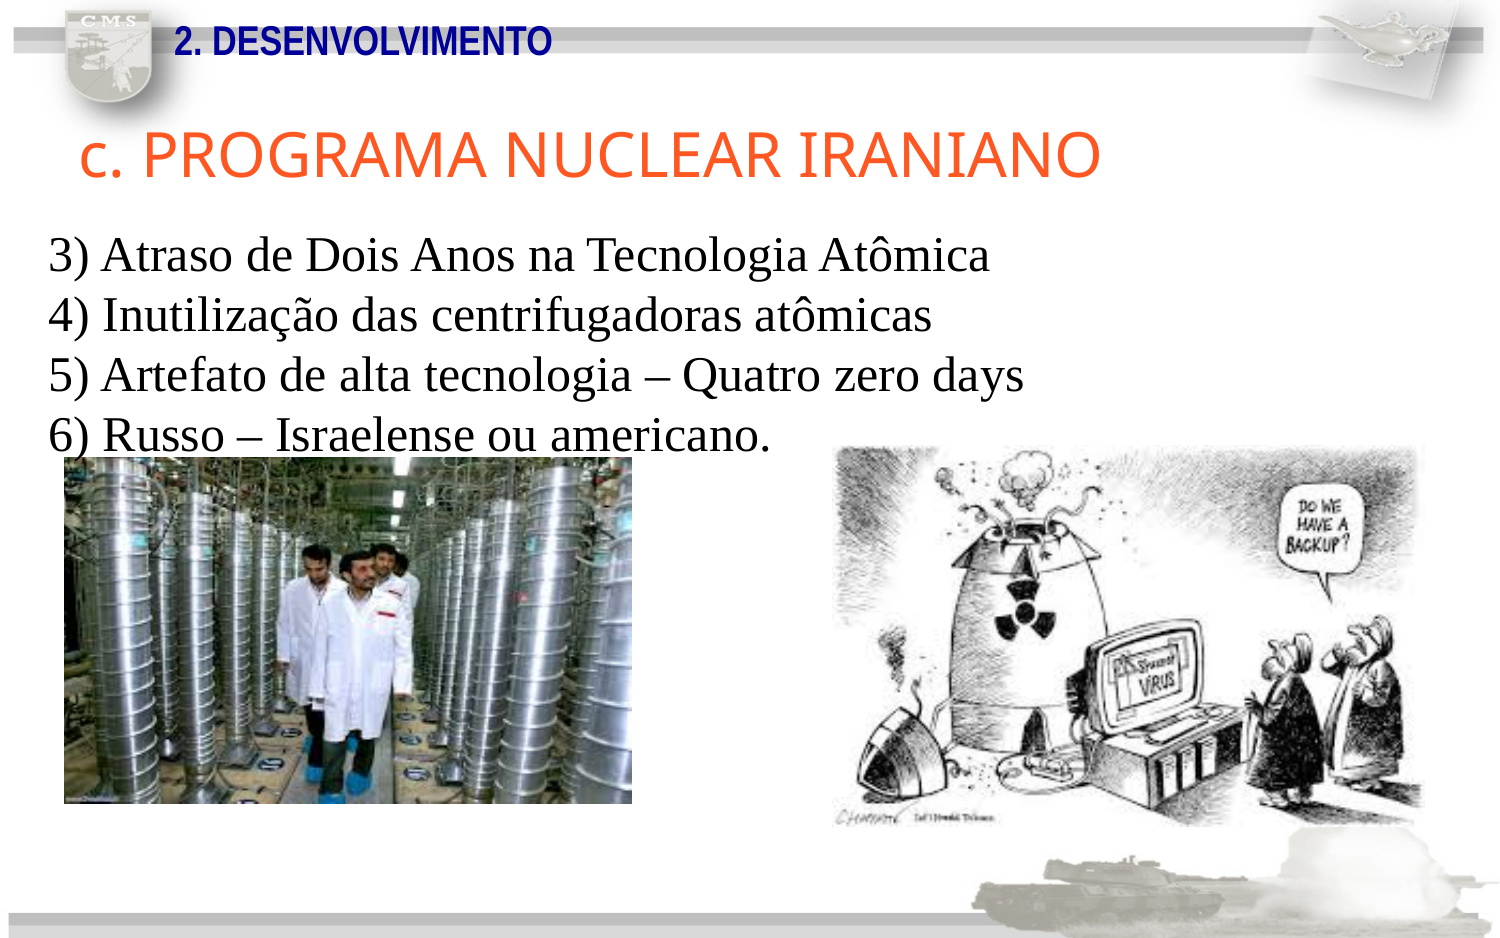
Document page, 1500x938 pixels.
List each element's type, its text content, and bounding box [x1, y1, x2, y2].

picture [0, 0, 1500, 938]
text_box 2. DESENVOLVIMENTO [159, 6, 1305, 72]
text_box 3) Atraso de Dois Anos na Tecnologia Atômica 4) Inutilização das centrifugadoras atômicas 5) Artefato de alta tecnologia – Quatro zero days 6) Russo – Israelense ou americano. [34, 213, 1395, 450]
text_box c. PROGRAMA NUCLEAR IRANIANO [63, 107, 1185, 195]
